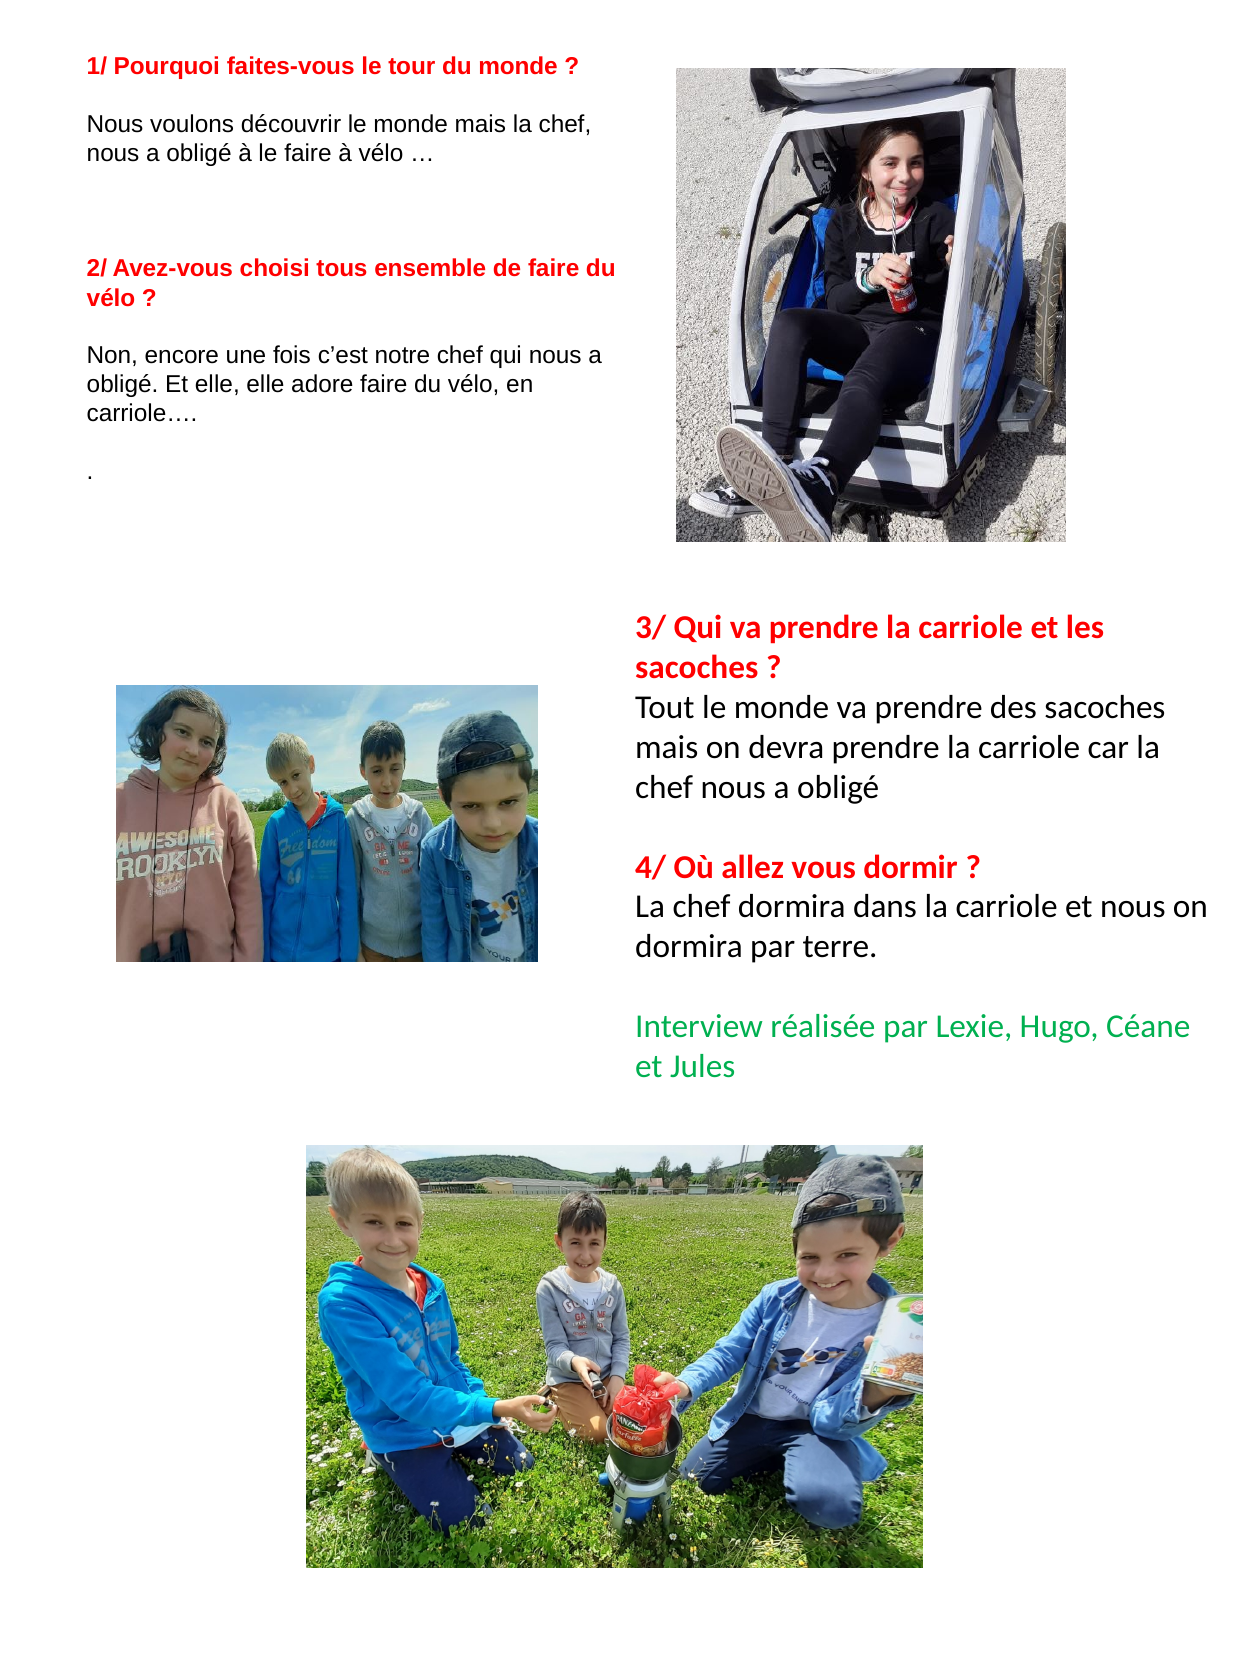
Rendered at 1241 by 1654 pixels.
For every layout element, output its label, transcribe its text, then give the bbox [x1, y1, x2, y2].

text_box 3/ Qui va prendre la carriole et les sacoches ? Tout le monde va prendre des sacoches mais on devra prendre la carriole car la chef nous a obligé 4/ Où allez vous dormir ? La chef dormira dans la carriole et nous on dormira par terre. Interview réalisée par Lexie, Hugo, Céane et Jules [620, 598, 1240, 1092]
picture [116, 685, 538, 962]
picture [676, 68, 1066, 542]
picture [306, 1145, 923, 1569]
list 1/ Pourquoi faites-vous le tour du monde ? Nous voulons découvrir le monde mais la chef, nous a obligé à le faire à vélo … 2/ Avez-vous choisi tous ensemble de faire du vélo ? Non, encore une fois c’est notre chef qui nous a obligé. Et elle, elle adore faire du vélo, en carriole…. . [86, 50, 632, 598]
